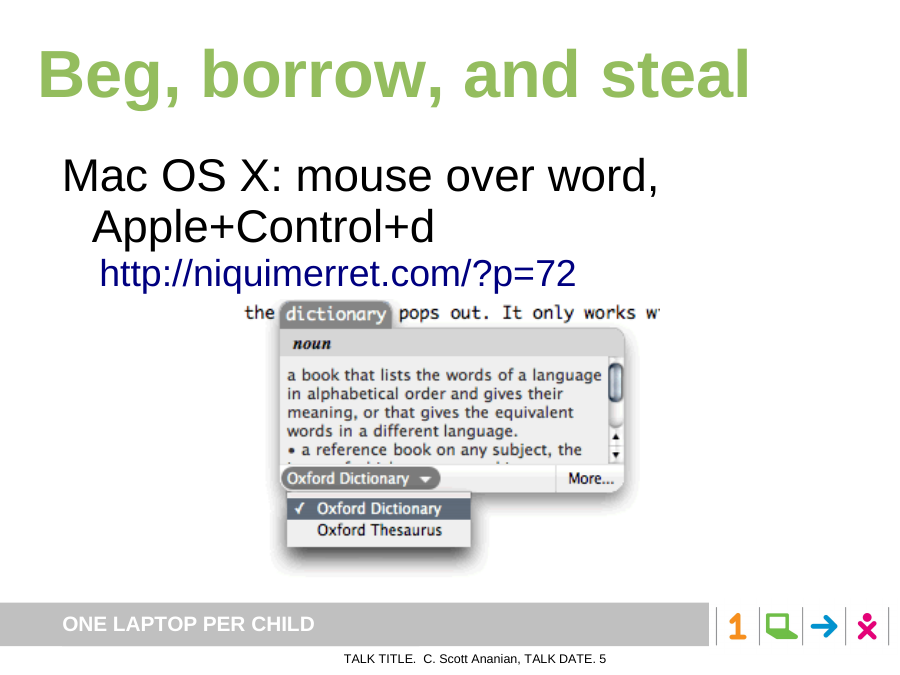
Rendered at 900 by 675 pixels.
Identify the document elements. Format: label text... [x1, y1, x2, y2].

title Beg, borrow, and steal [37, 37, 856, 226]
list Mac OS X: mouse over word, Apple+Control+d http://niquimerret.com/?p=72 [61, 150, 844, 675]
picture [844, 598, 898, 655]
